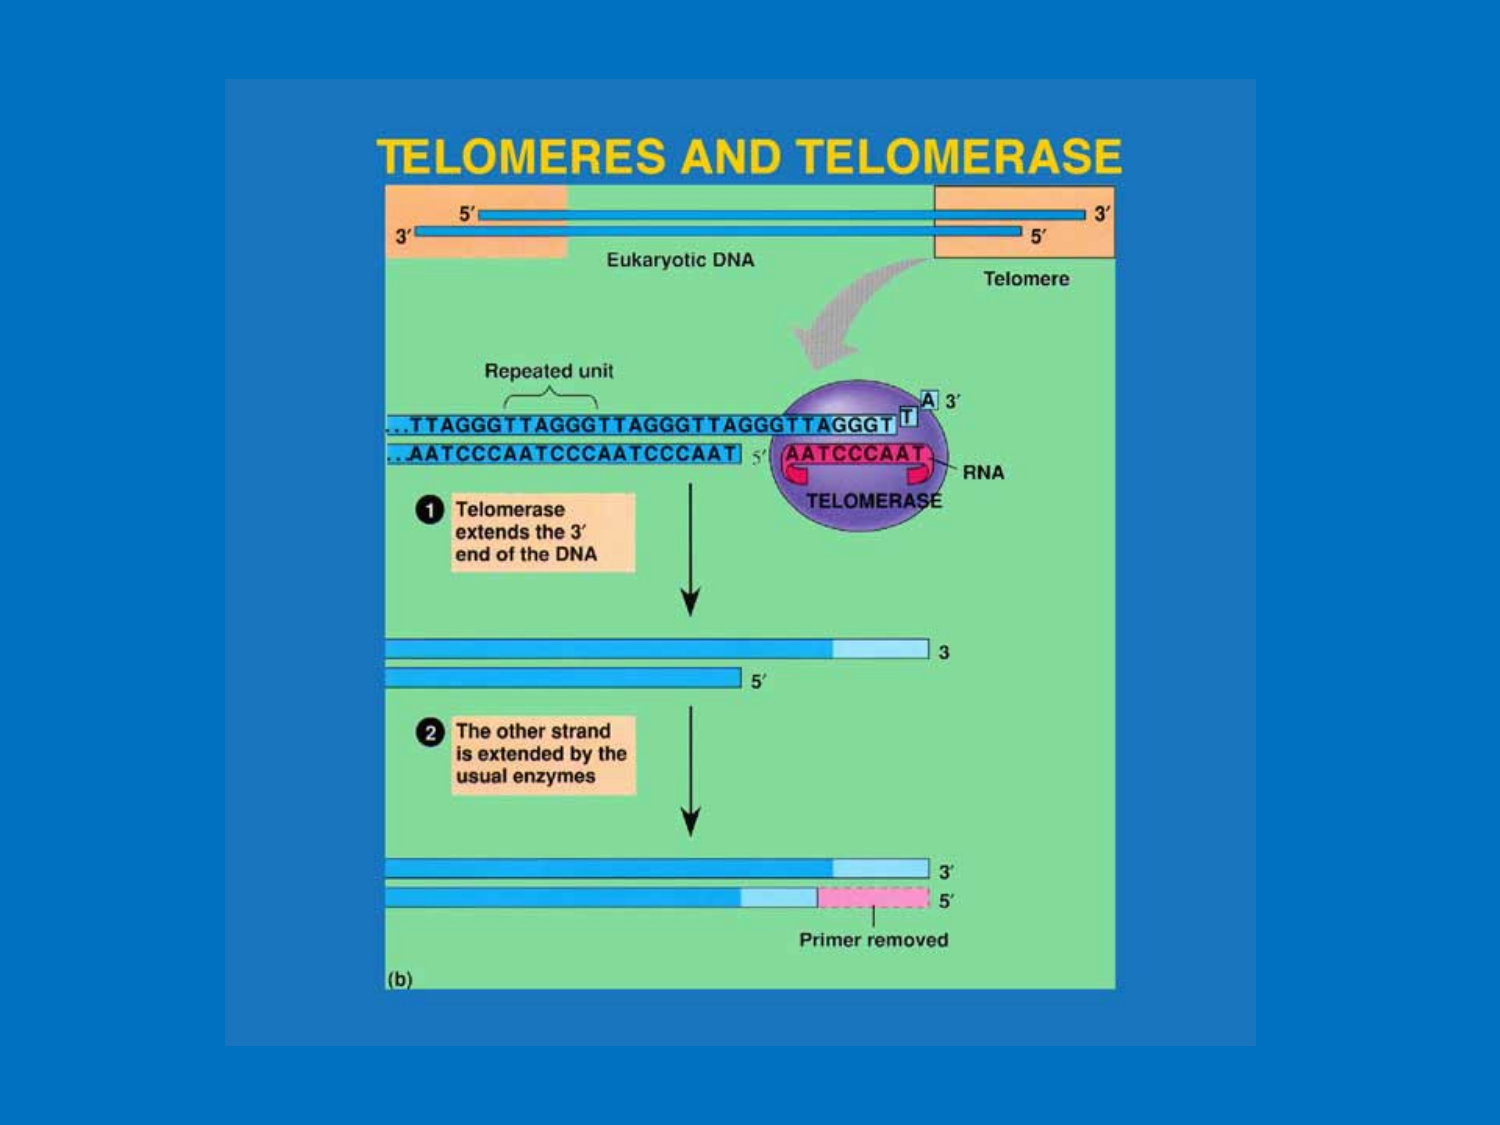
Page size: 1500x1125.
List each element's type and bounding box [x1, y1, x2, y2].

picture [225, 79, 1257, 1046]
